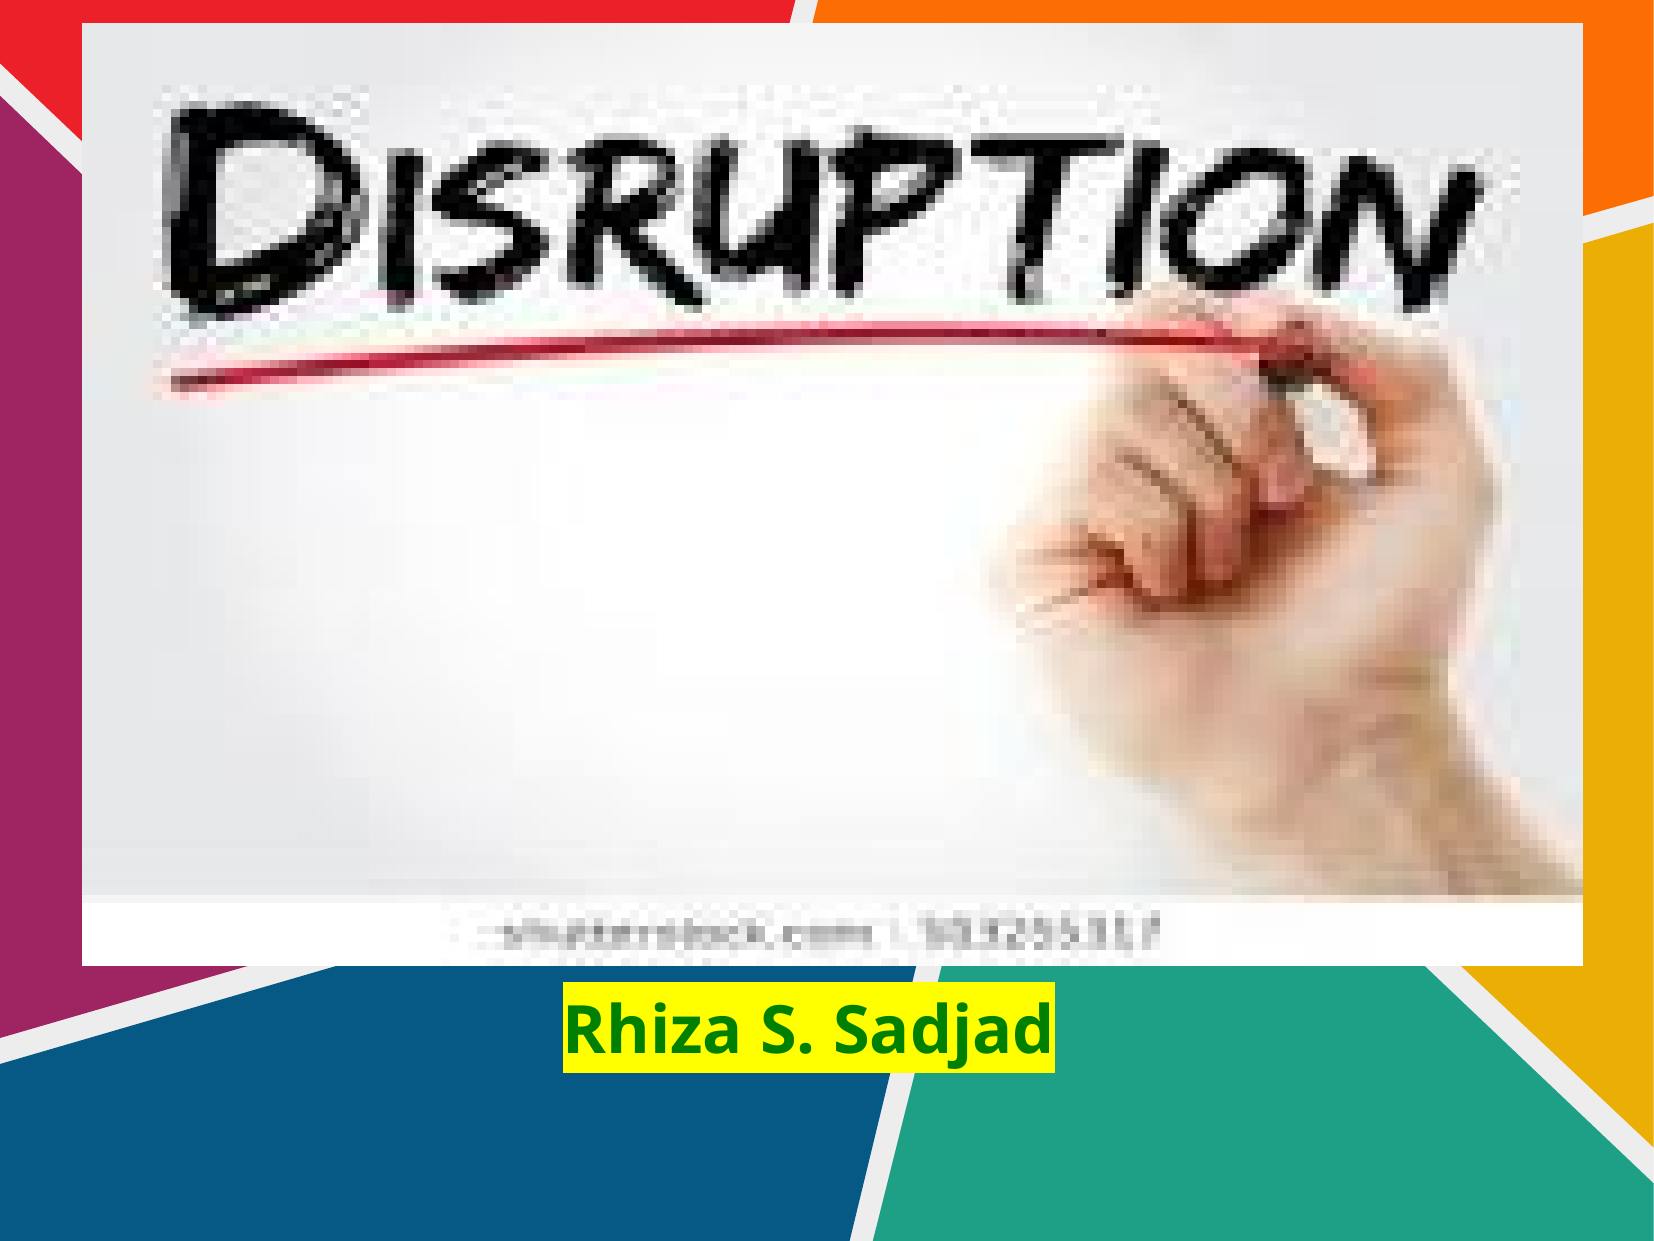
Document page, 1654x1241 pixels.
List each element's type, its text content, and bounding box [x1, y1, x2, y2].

subtitle Rhiza S. Sadjad [507, 966, 1111, 1134]
picture [82, 23, 1583, 966]
